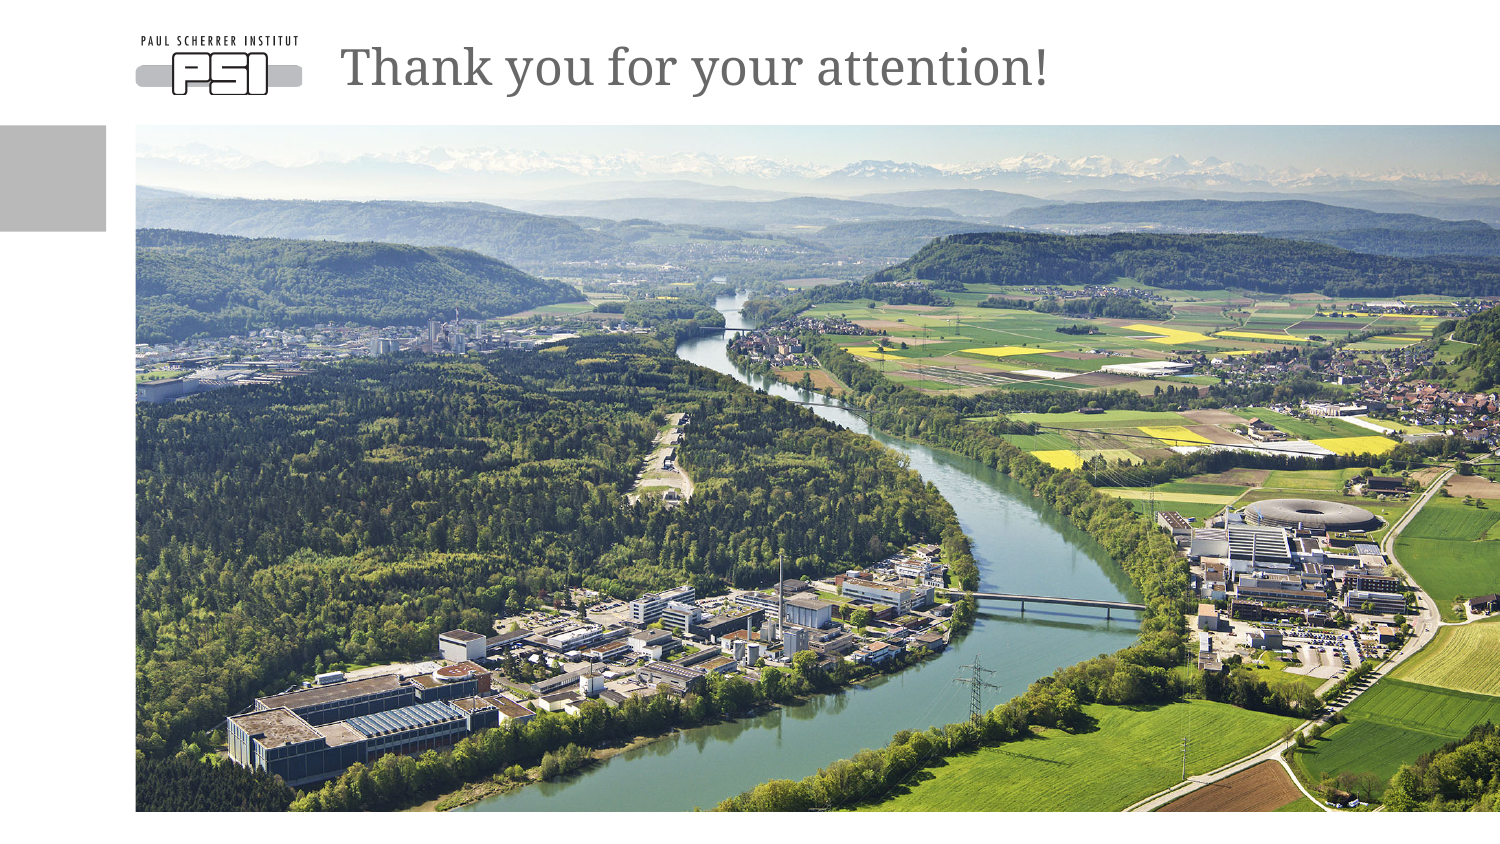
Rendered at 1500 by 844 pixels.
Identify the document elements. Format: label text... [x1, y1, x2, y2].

title Thank you for your attention! [340, 35, 1442, 98]
picture [135, 125, 1500, 812]
